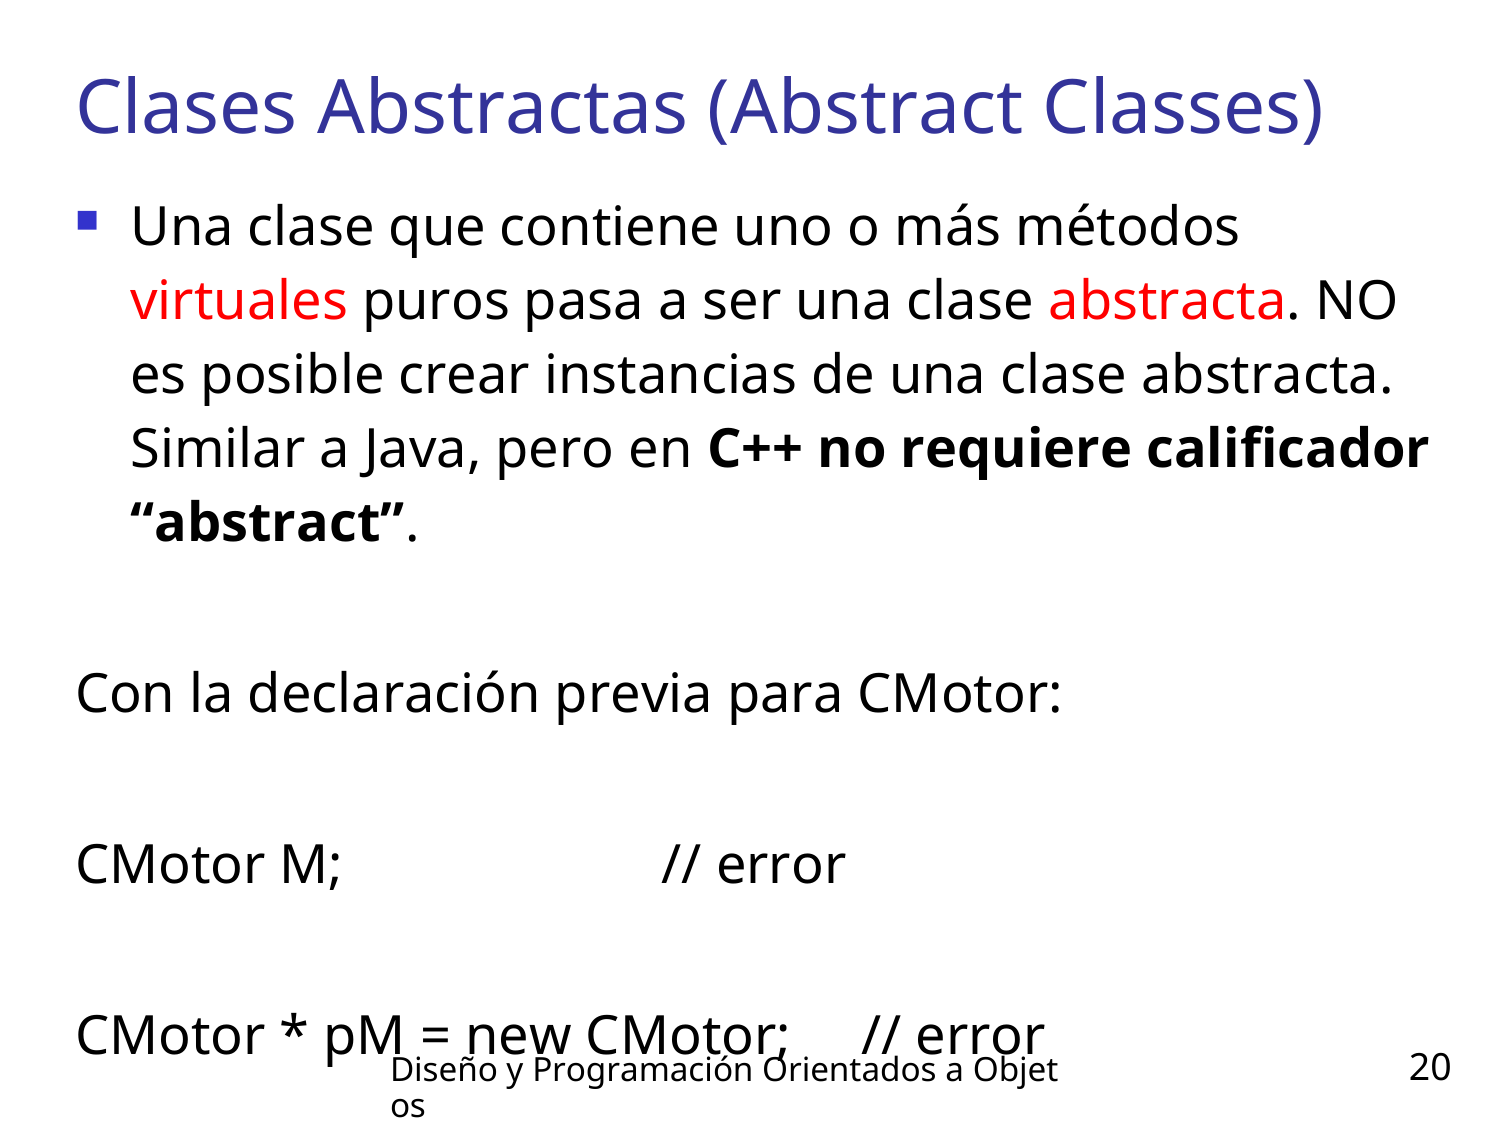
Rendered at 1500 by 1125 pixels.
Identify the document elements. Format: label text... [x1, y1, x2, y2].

title Clases Abstractas (Abstract Classes)‏ [75, 18, 1466, 181]
list Una clase que contiene uno o más métodos virtuales puros pasa a ser una clase abstracta. NO es posible crear instancias de una clase abstracta. Similar a Java, pero en C++ no requiere calificador “abstract”. Con la declaración previa para CMotor: CMotor M; // error CMotor * pM = new CMotor; // error [75, 187, 1462, 1013]
